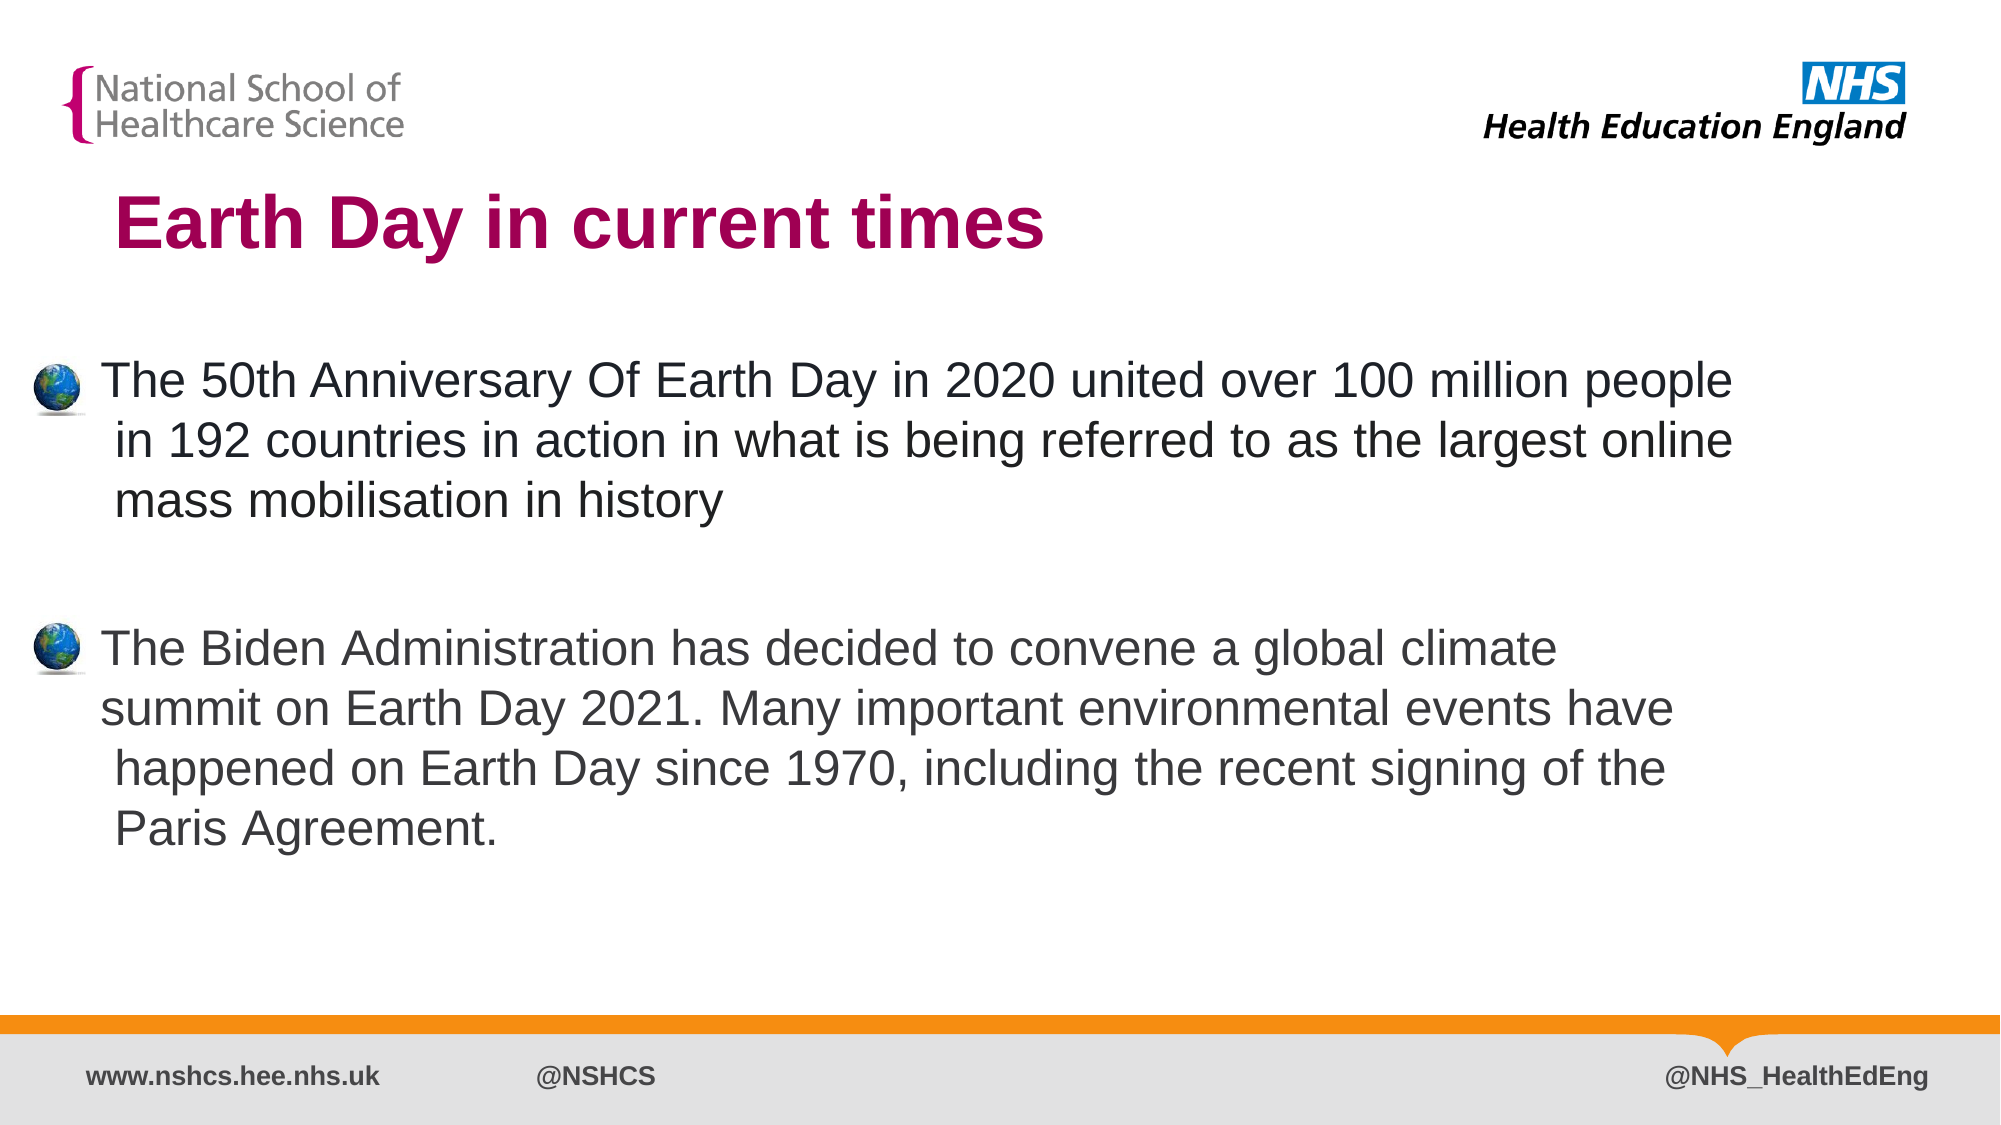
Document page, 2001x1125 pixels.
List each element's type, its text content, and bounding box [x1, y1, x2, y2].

title Earth Day in current times [112, 171, 1051, 266]
text_box The 50th Anniversary Of Earth Day in 2020 united over 100 million people in 192 countries in action in what is being referred to as the largest online mass mobilisation in history The Biden Administration has decided to convene a global climate summit on Earth Day 2021. Many important environmental events have happened on Earth Day since 1970, including the recent signing of the Paris Agreement. [98, 345, 1735, 854]
text_box @NHS_HealthEdEng [1662, 1059, 1934, 1094]
text_box @NSHCS [533, 1059, 659, 1094]
picture [30, 356, 86, 416]
text_box www.nshcs.hee.nhs.uk [83, 1059, 385, 1094]
picture [30, 615, 86, 675]
